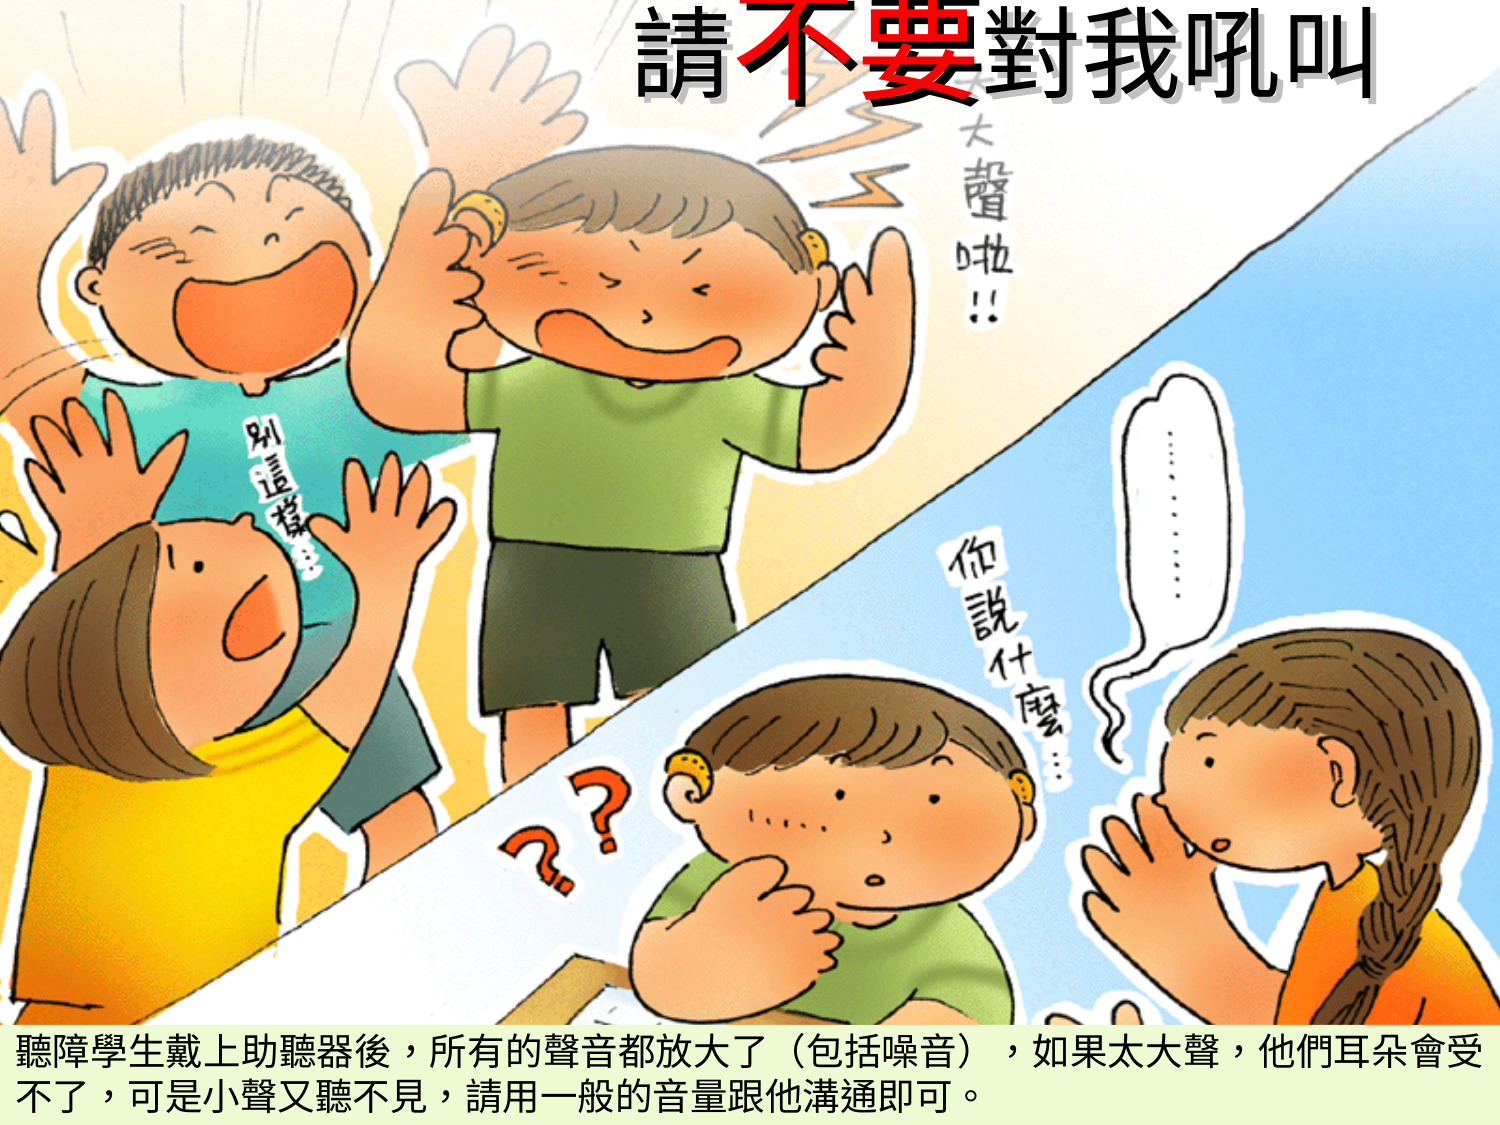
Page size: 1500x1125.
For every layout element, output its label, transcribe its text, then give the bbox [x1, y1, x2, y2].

subtitle 聽障學生戴上助聽器後，所有的聲音都放大了（包括噪音），如果太大聲，他們耳朵會受不了，可是小聲又聽不見，請用一般的音量跟他溝通即可。 [0, 1024, 1500, 1125]
picture [0, 0, 1500, 1024]
title 請不要對我吼叫 [587, 0, 1426, 125]
